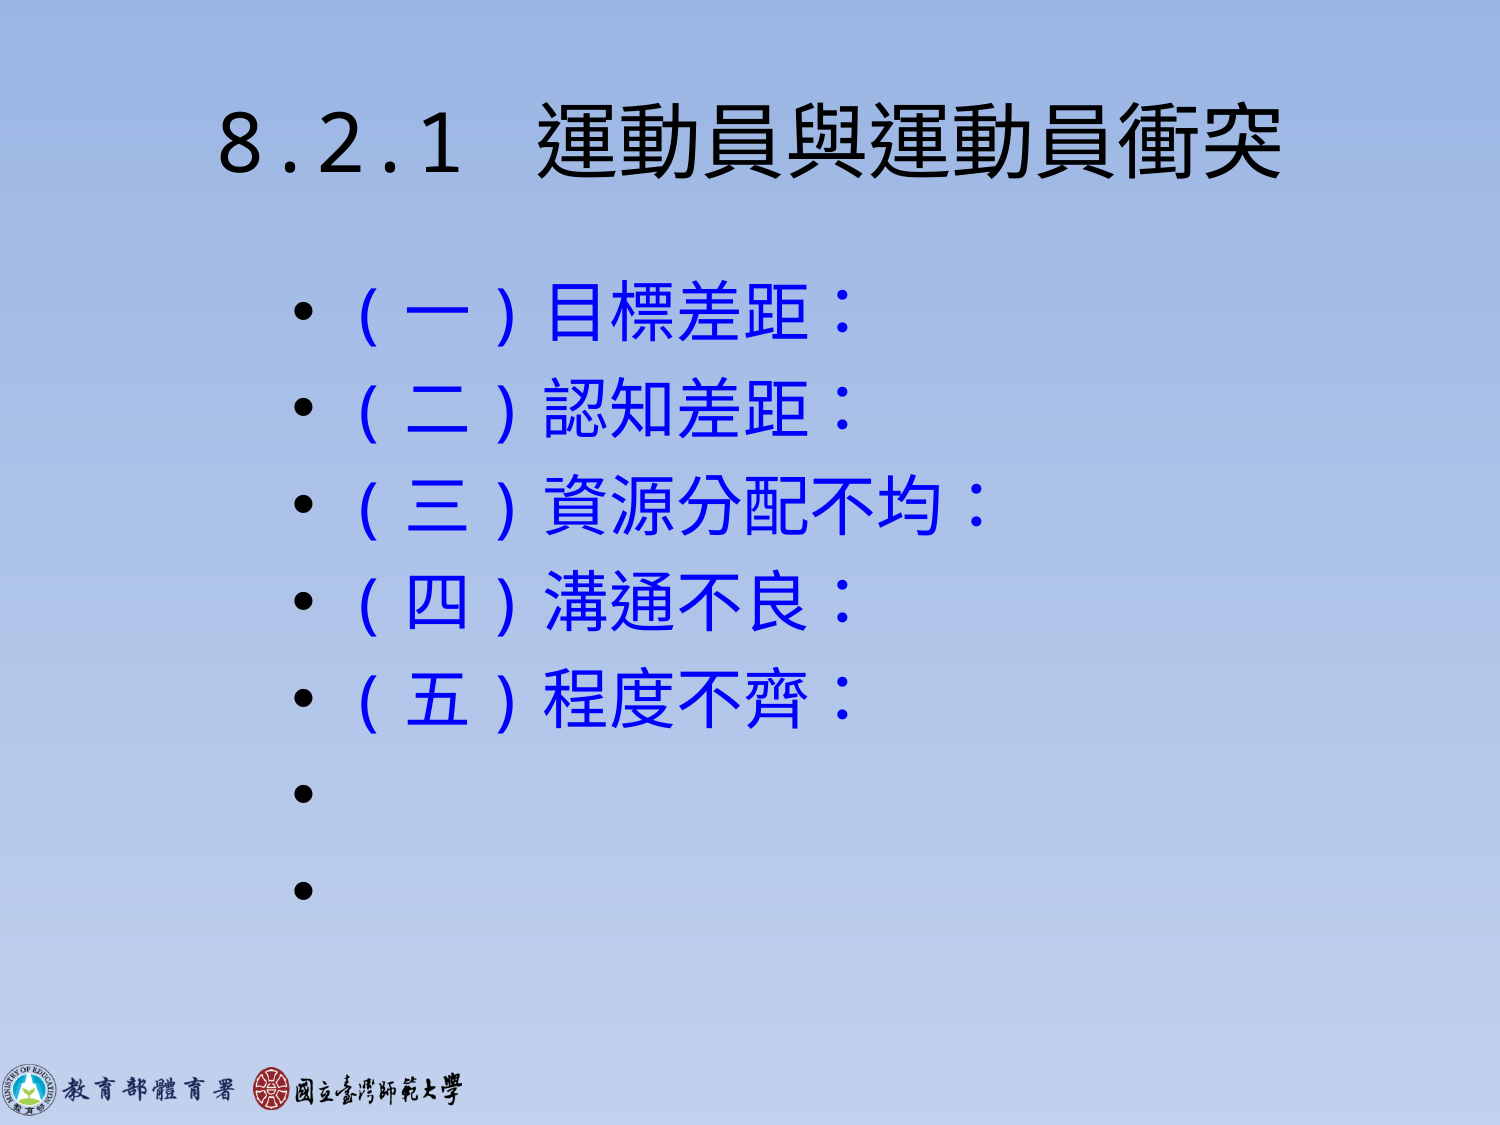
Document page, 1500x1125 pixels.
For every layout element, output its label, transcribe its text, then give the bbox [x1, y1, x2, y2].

title 8.2.1 運動員與運動員衝突 [75, 45, 1426, 233]
list (一)目標差距： (二)認知差距： (三)資源分配不均： (四)溝通不良： (五)程度不齊： [276, 262, 1172, 1005]
